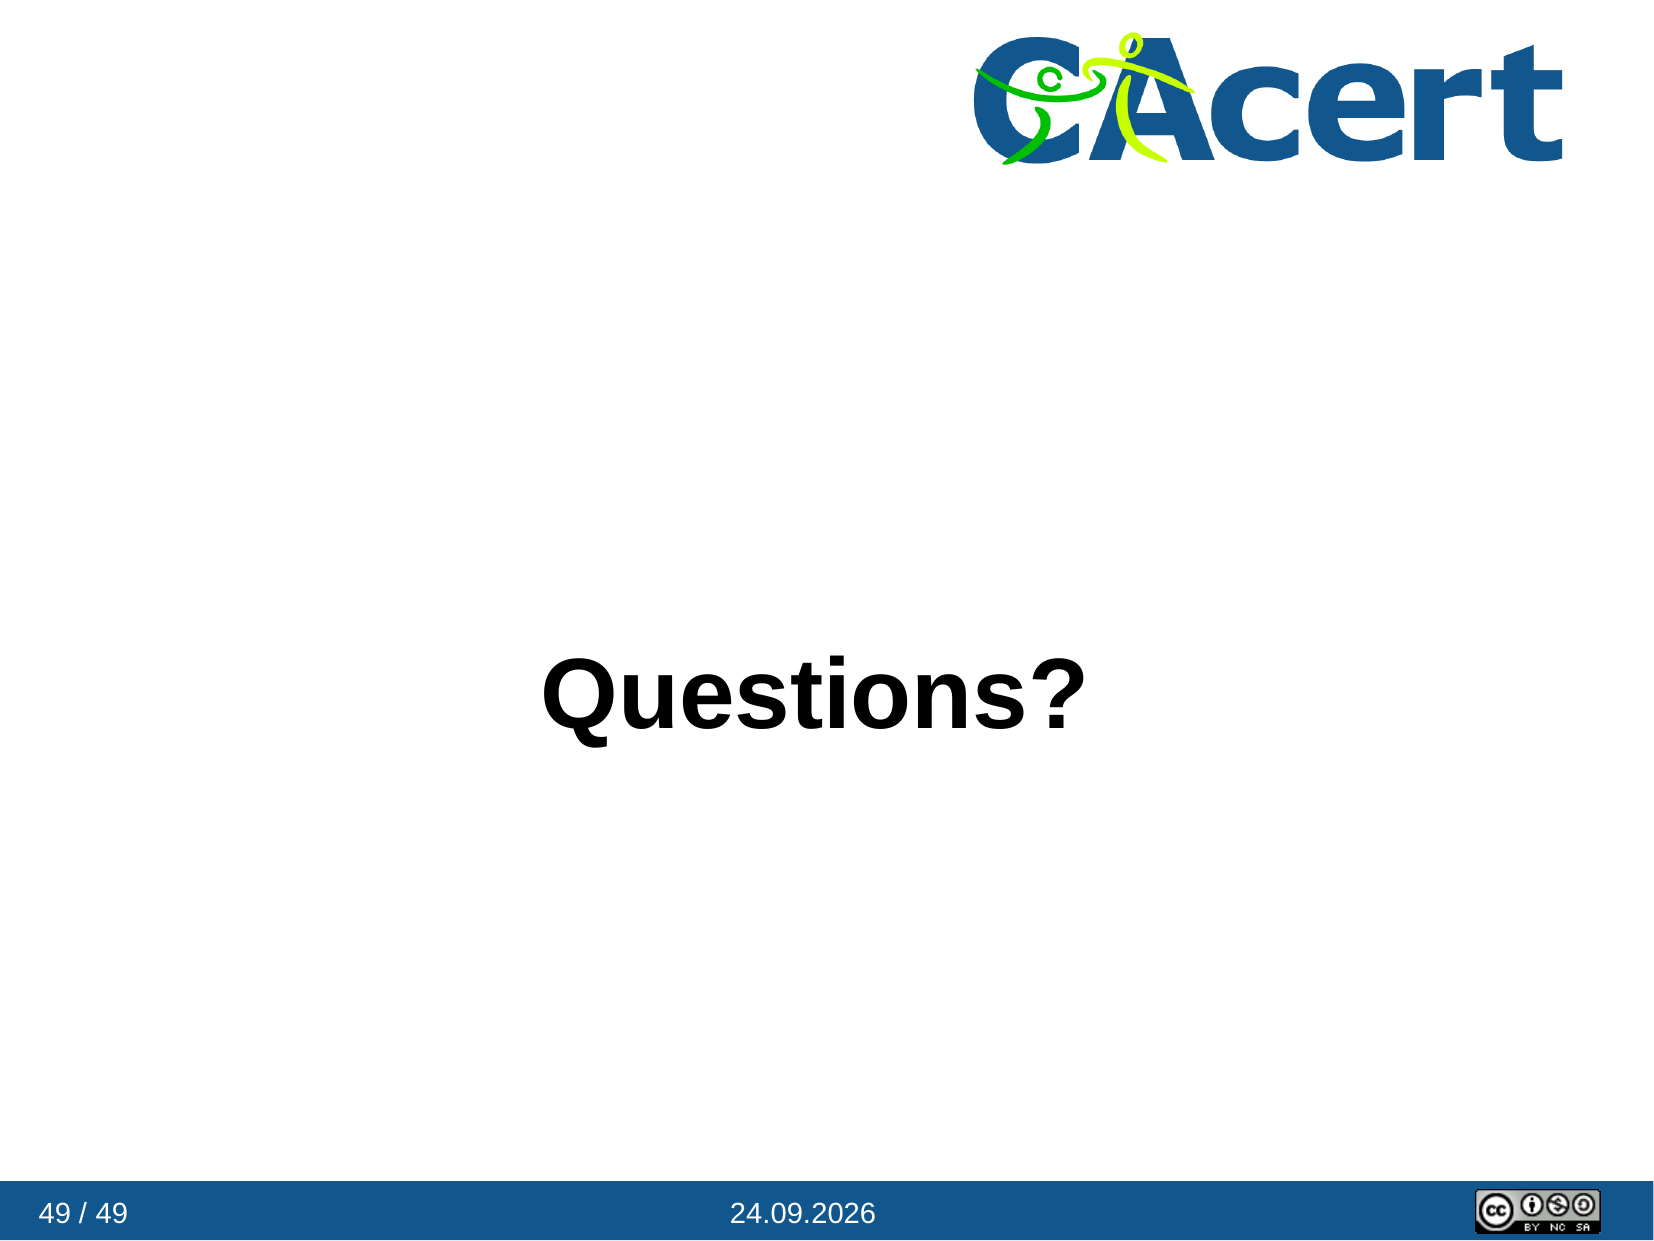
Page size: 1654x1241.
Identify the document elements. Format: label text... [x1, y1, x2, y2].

picture [1475, 1189, 1601, 1234]
picture [972, 30, 1564, 166]
subtitle Questions? [70, 295, 1560, 1093]
